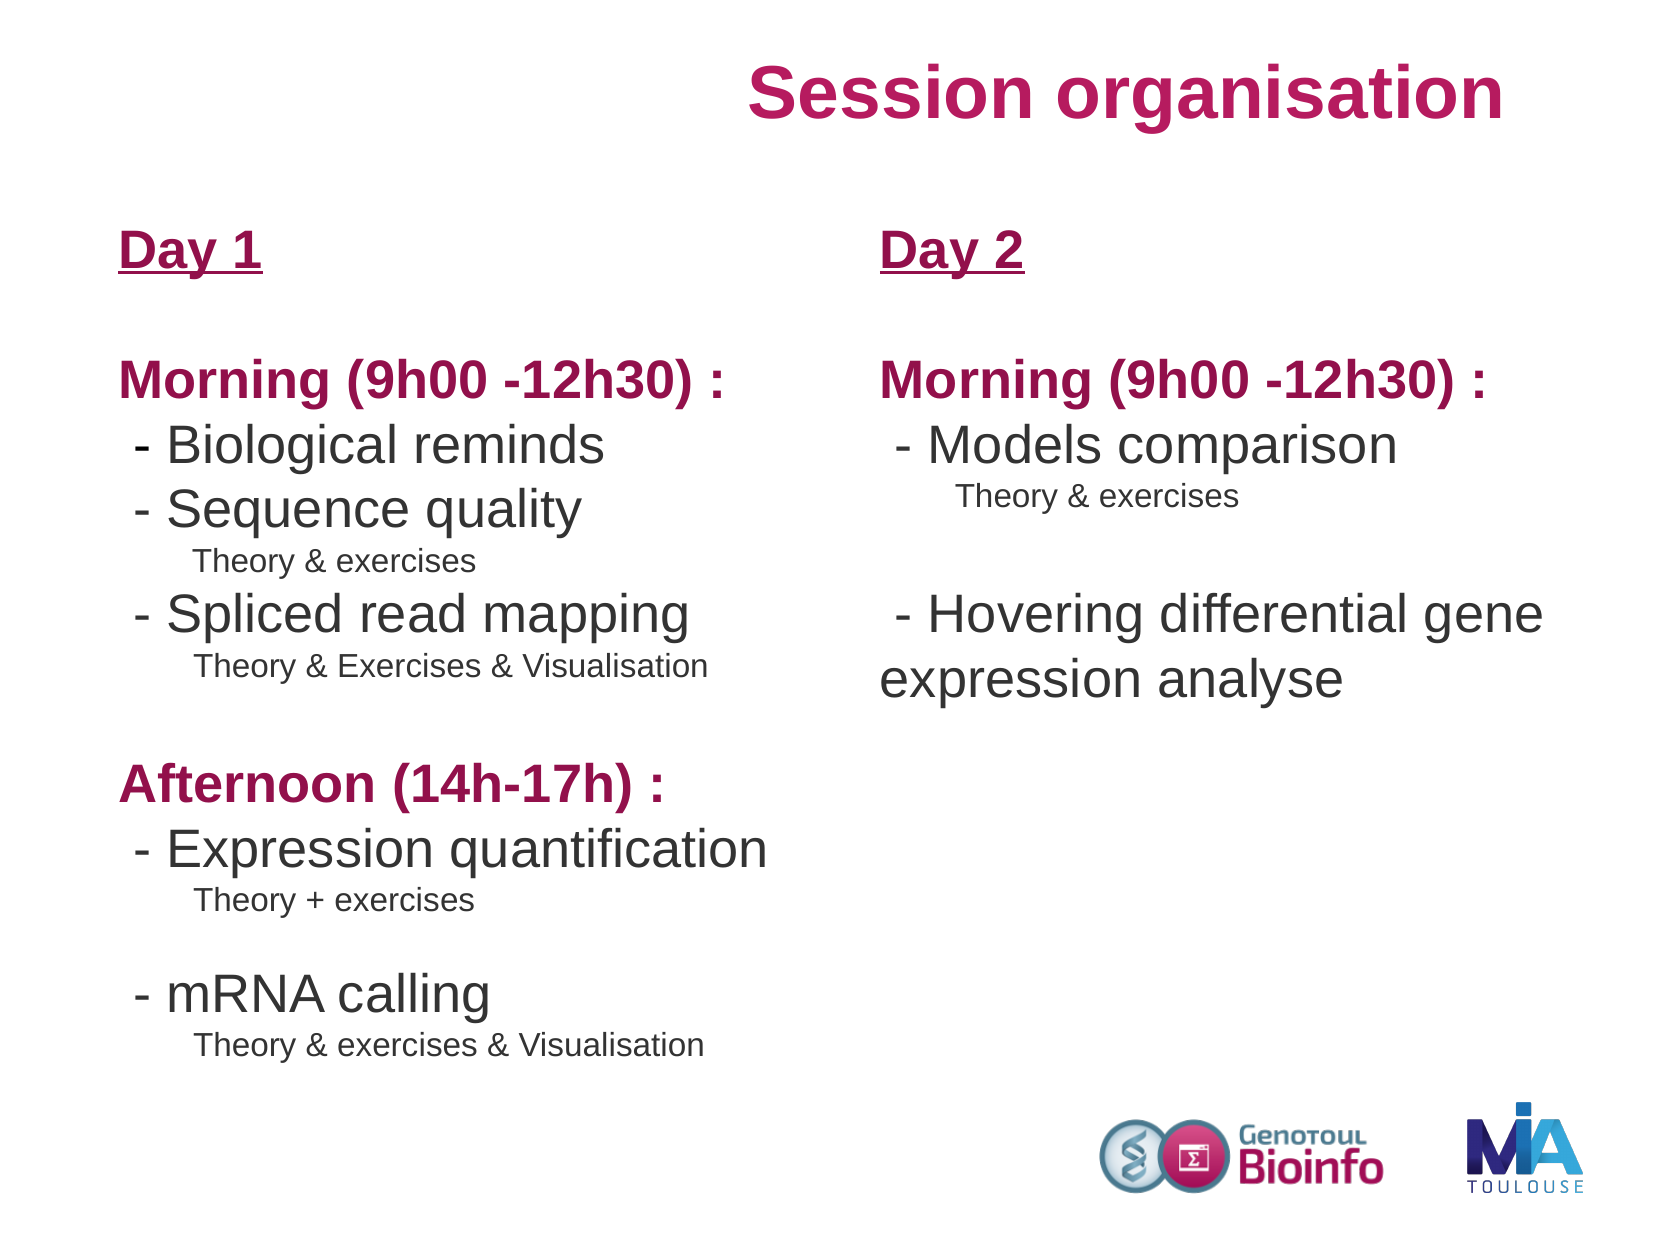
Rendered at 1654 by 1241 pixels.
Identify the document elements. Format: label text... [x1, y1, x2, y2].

text_box Session organisation [395, 29, 1506, 148]
text_box Day 1 Morning (9h00 -12h30) : - Biological reminds - Sequence quality Theory & exercises - Spliced read mapping Theory & Exercises & Visualisation Afternoon (14h-17h) : - Expression quantification Theory + exercises - mRNA calling Theory & exercises & Visualisation [118, 200, 839, 898]
picture [1090, 1110, 1394, 1203]
picture [1467, 1102, 1583, 1193]
text_box Day 2 Morning (9h00 -12h30) : - Models comparison Theory & exercises - Hovering differential gene expression analyse [879, 200, 1589, 898]
